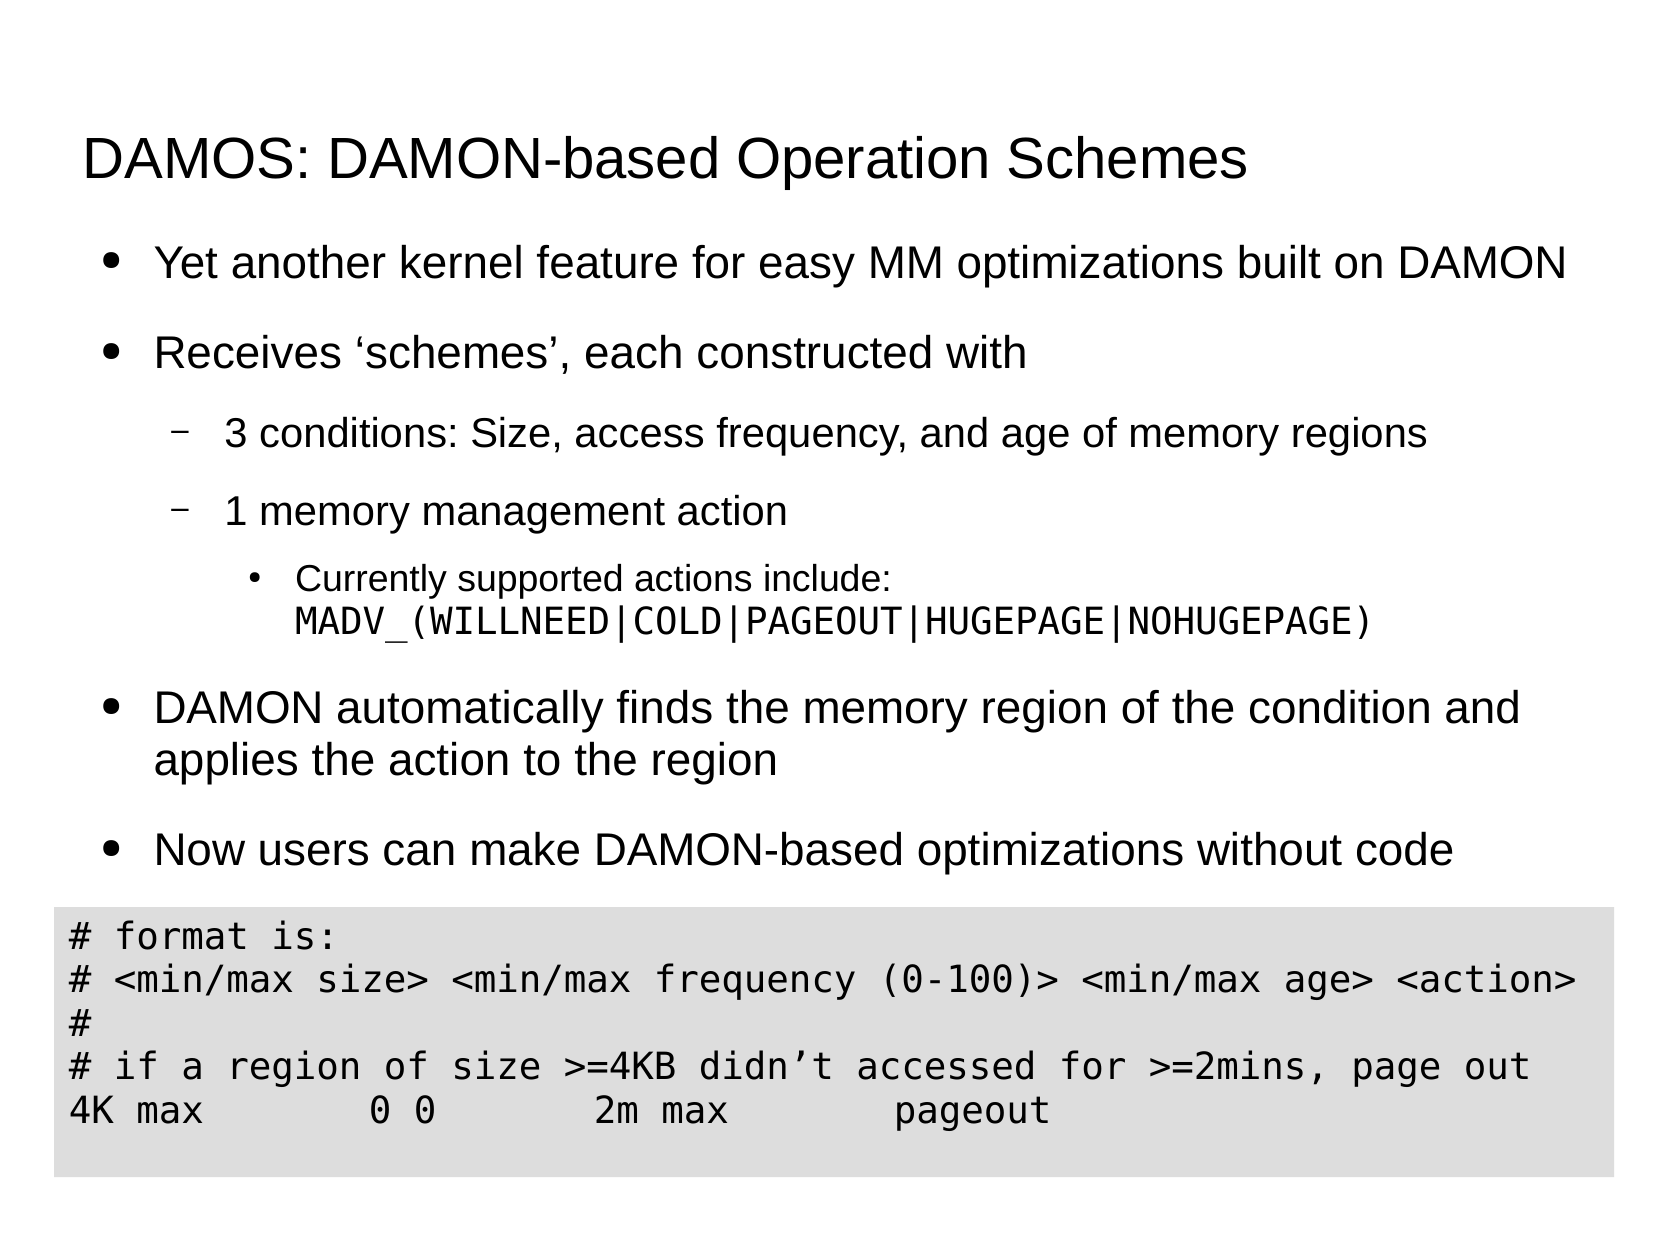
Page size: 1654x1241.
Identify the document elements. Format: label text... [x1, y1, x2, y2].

text_box # format is: # <min/max size> <min/max frequency (0-100)> <min/max age> <action> # # if a region of size >=4KB didn’t accessed for >=2mins, page out 4K max 0 0 2m max pageout [54, 907, 1615, 1178]
title DAMOS: DAMON-based Operation Schemes [82, 108, 1571, 210]
list Yet another kernel feature for easy MM optimizations built on DAMON Receives ‘schemes’, each constructed with 3 conditions: Size, access frequency, and age of memory regions 1 memory management action Currently supported actions include: MADV_(WILLNEED|COLD|PAGEOUT|HUGEPAGE|NOHUGEPAGE) DAMON automatically finds the memory region of the condition and applies the action to the region Now users can make DAMON-based optimizations without code [82, 236, 1571, 907]
